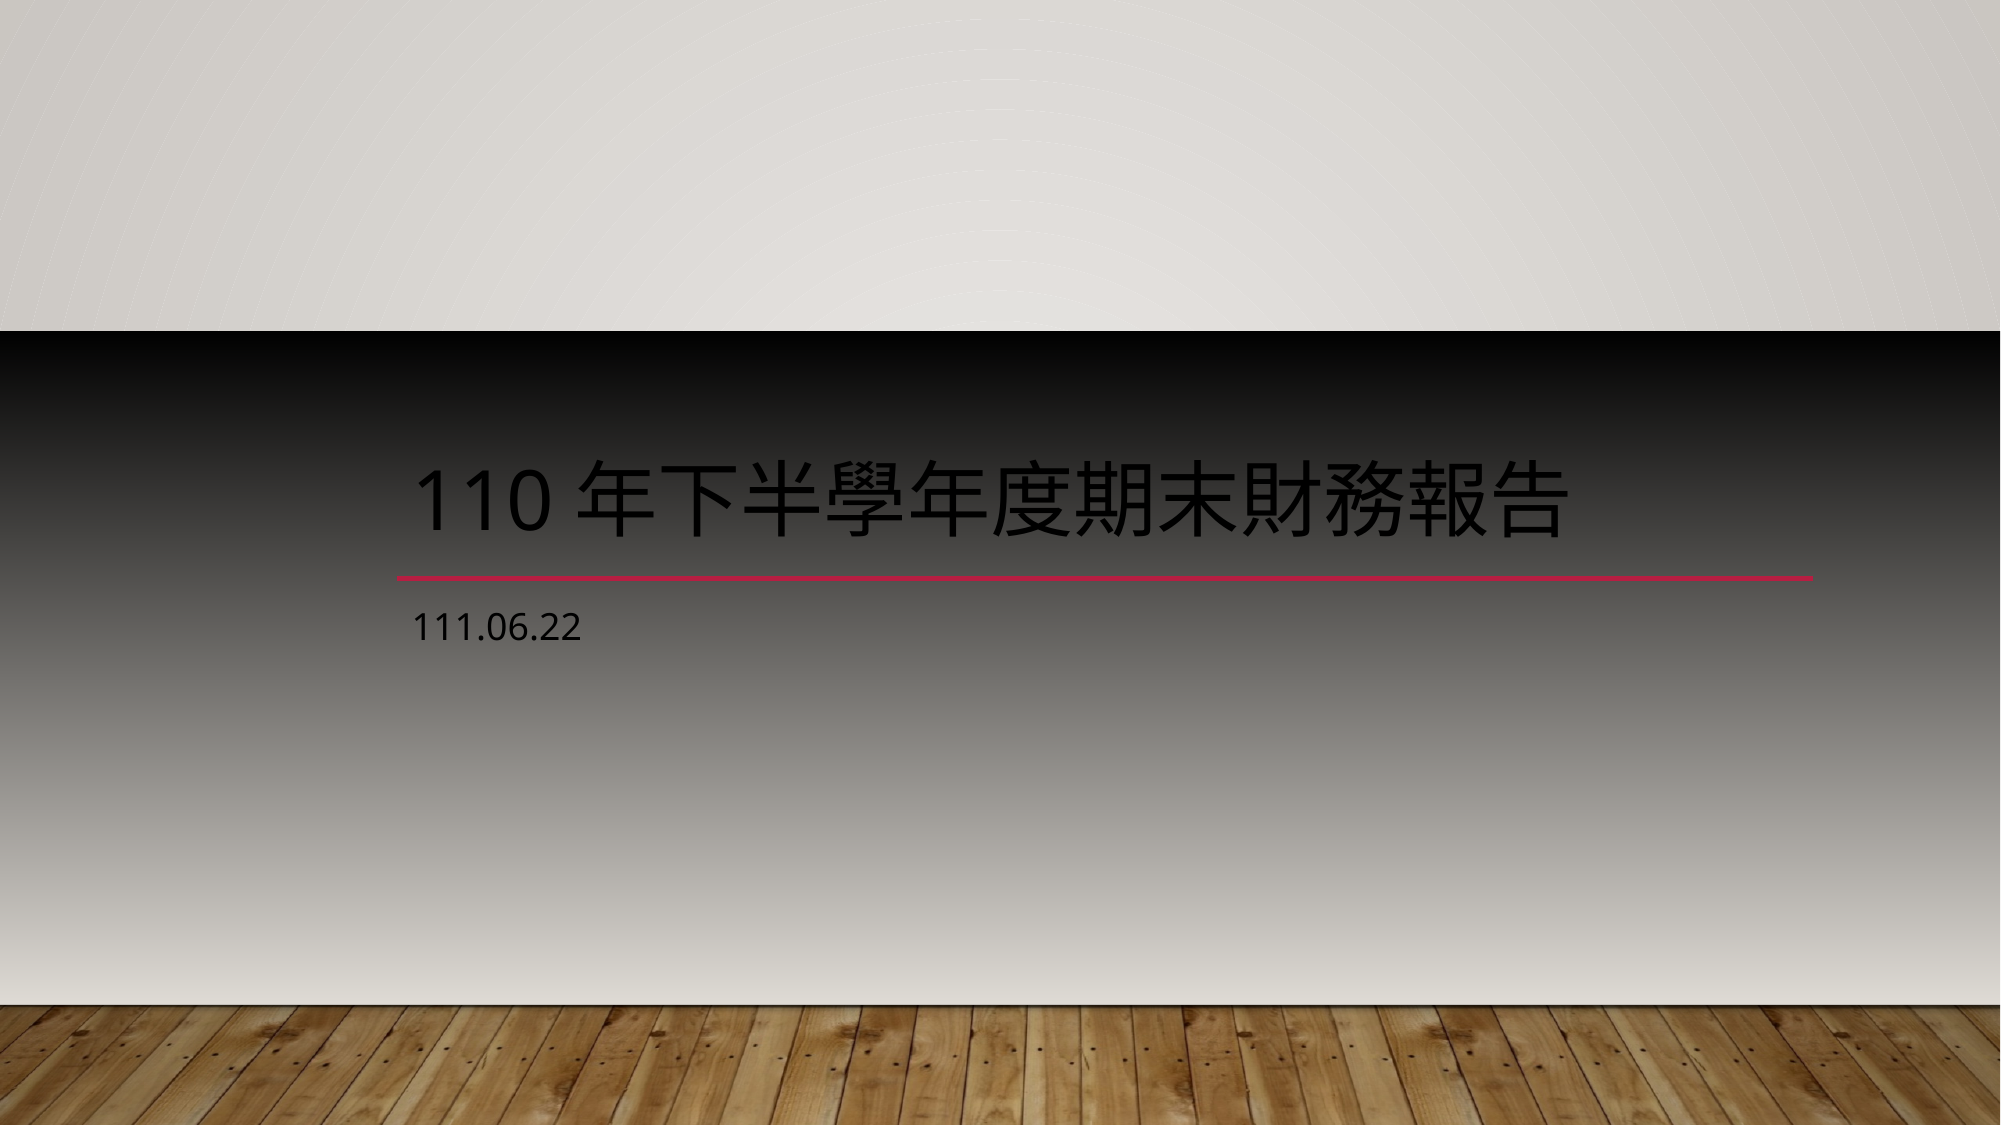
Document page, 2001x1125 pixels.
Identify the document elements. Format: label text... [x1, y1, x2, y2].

title 110年下半學年度期末財務報告 [396, 131, 1814, 549]
subtitle 111.06.22 [396, 579, 1814, 740]
